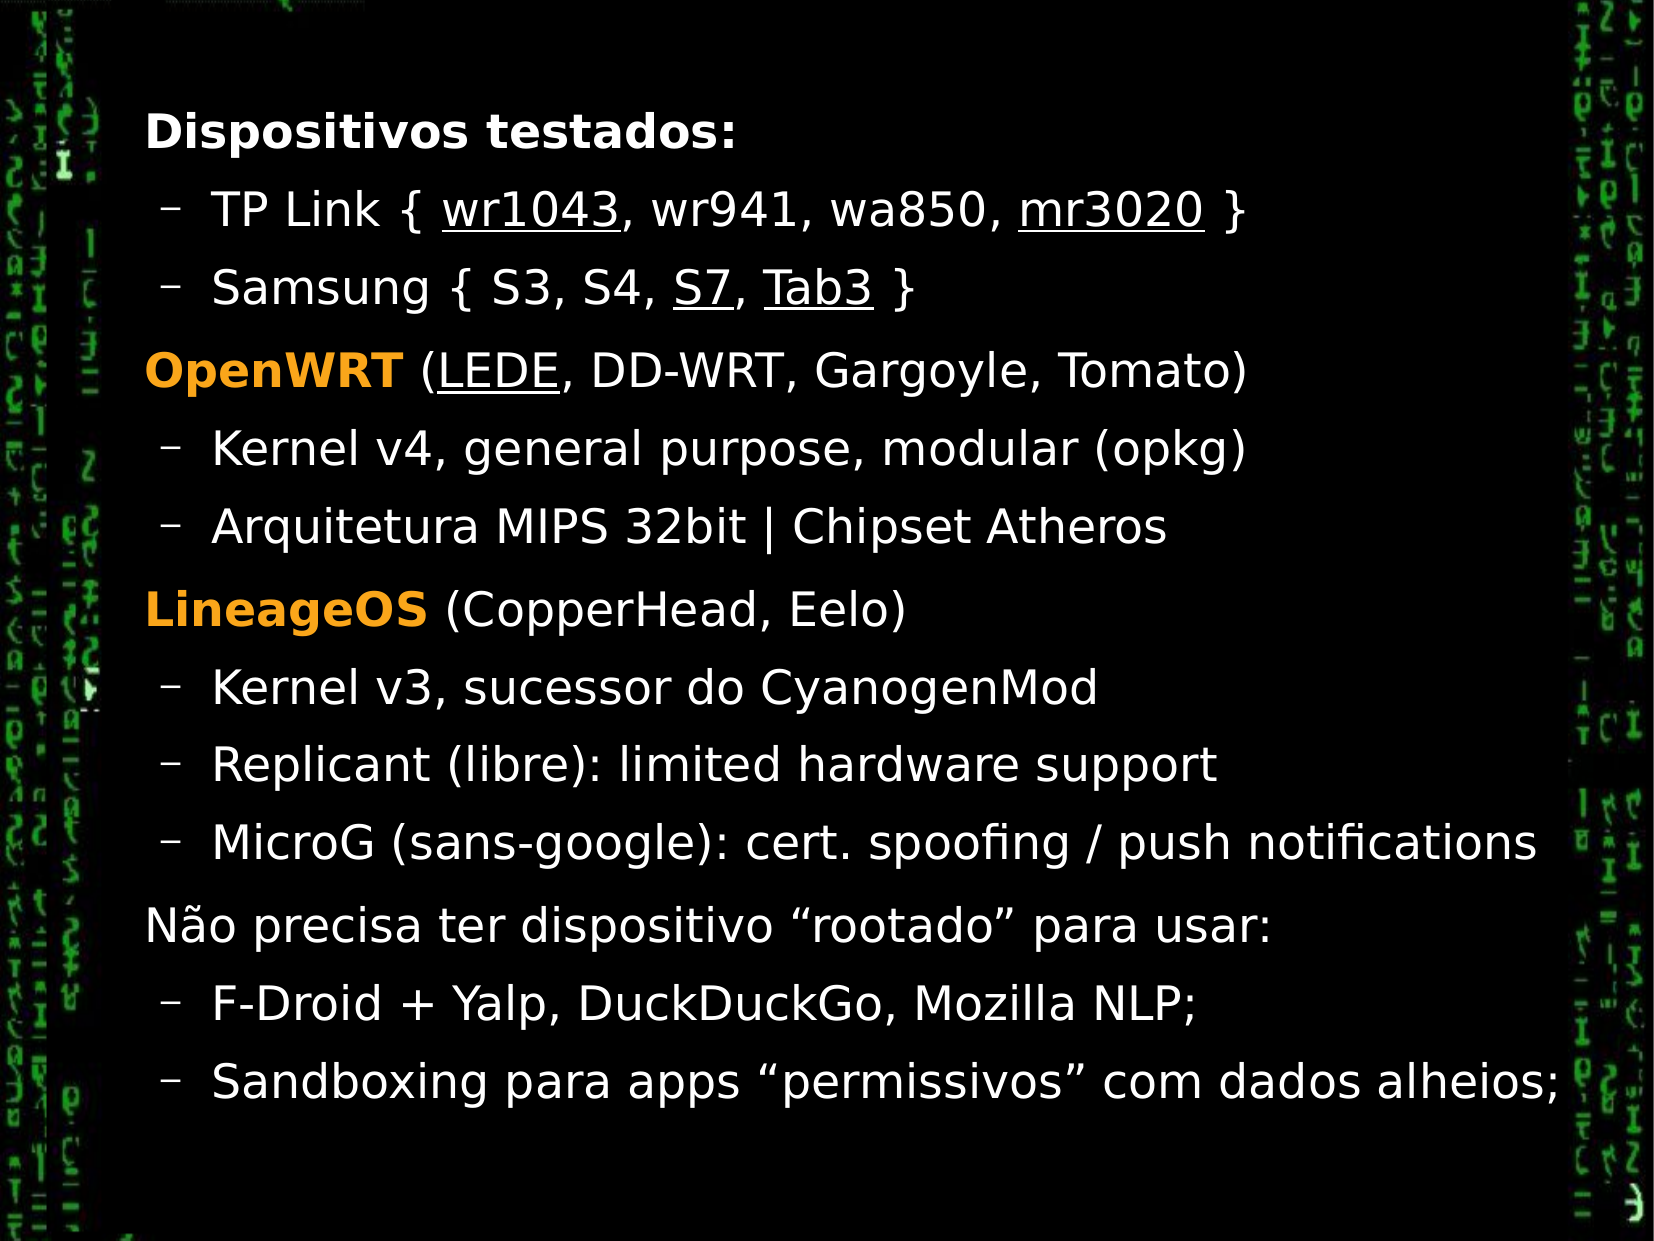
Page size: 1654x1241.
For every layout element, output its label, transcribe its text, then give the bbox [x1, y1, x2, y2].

picture [0, 0, 1654, 1241]
list Dispositivos testados: TP Link { wr1043, wr941, wa850, mr3020 } Samsung { S3, S4, S7, Tab3 } OpenWRT (LEDE, DD-WRT, Gargoyle, Tomato) Kernel v4, general purpose, modular (opkg) Arquitetura MIPS 32bit | Chipset Atheros LineageOS (CopperHead, Eelo) Kernel v3, sucessor do CyanogenMod Replicant (libre): limited hardware support MicroG (sans-google): cert. spoofing / push notifications Não precisa ter dispositivo “rootado” para usar: F-Droid + Yalp, DuckDuckGo, Mozilla NLP; Sandboxing para apps “permissivos” com dados alheios; [76, 105, 1565, 1161]
